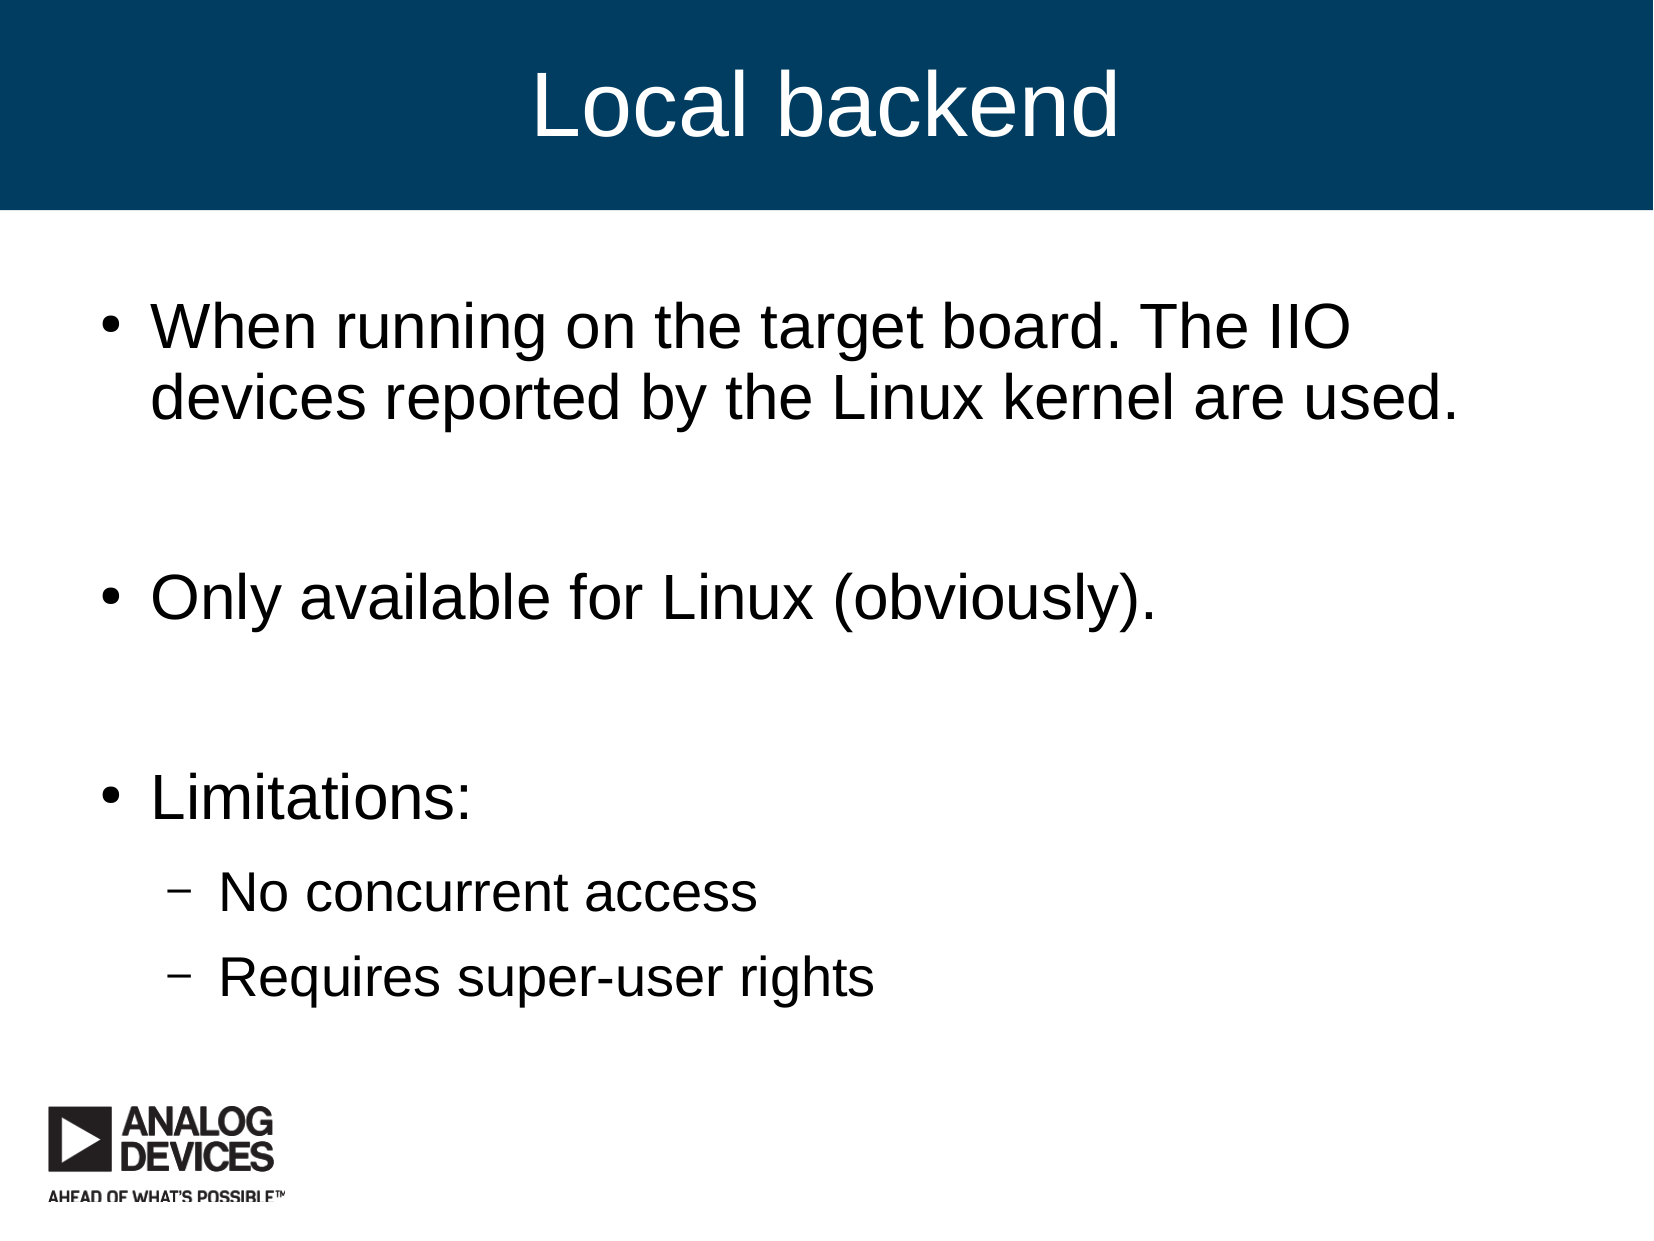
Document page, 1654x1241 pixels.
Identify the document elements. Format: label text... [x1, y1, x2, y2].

list When running on the target board. The IIO devices reported by the Linux kernel are used. Only available for Linux (obviously). Limitations: No concurrent access Requires super-user rights [82, 290, 1538, 1010]
title Local backend [0, 0, 1653, 211]
